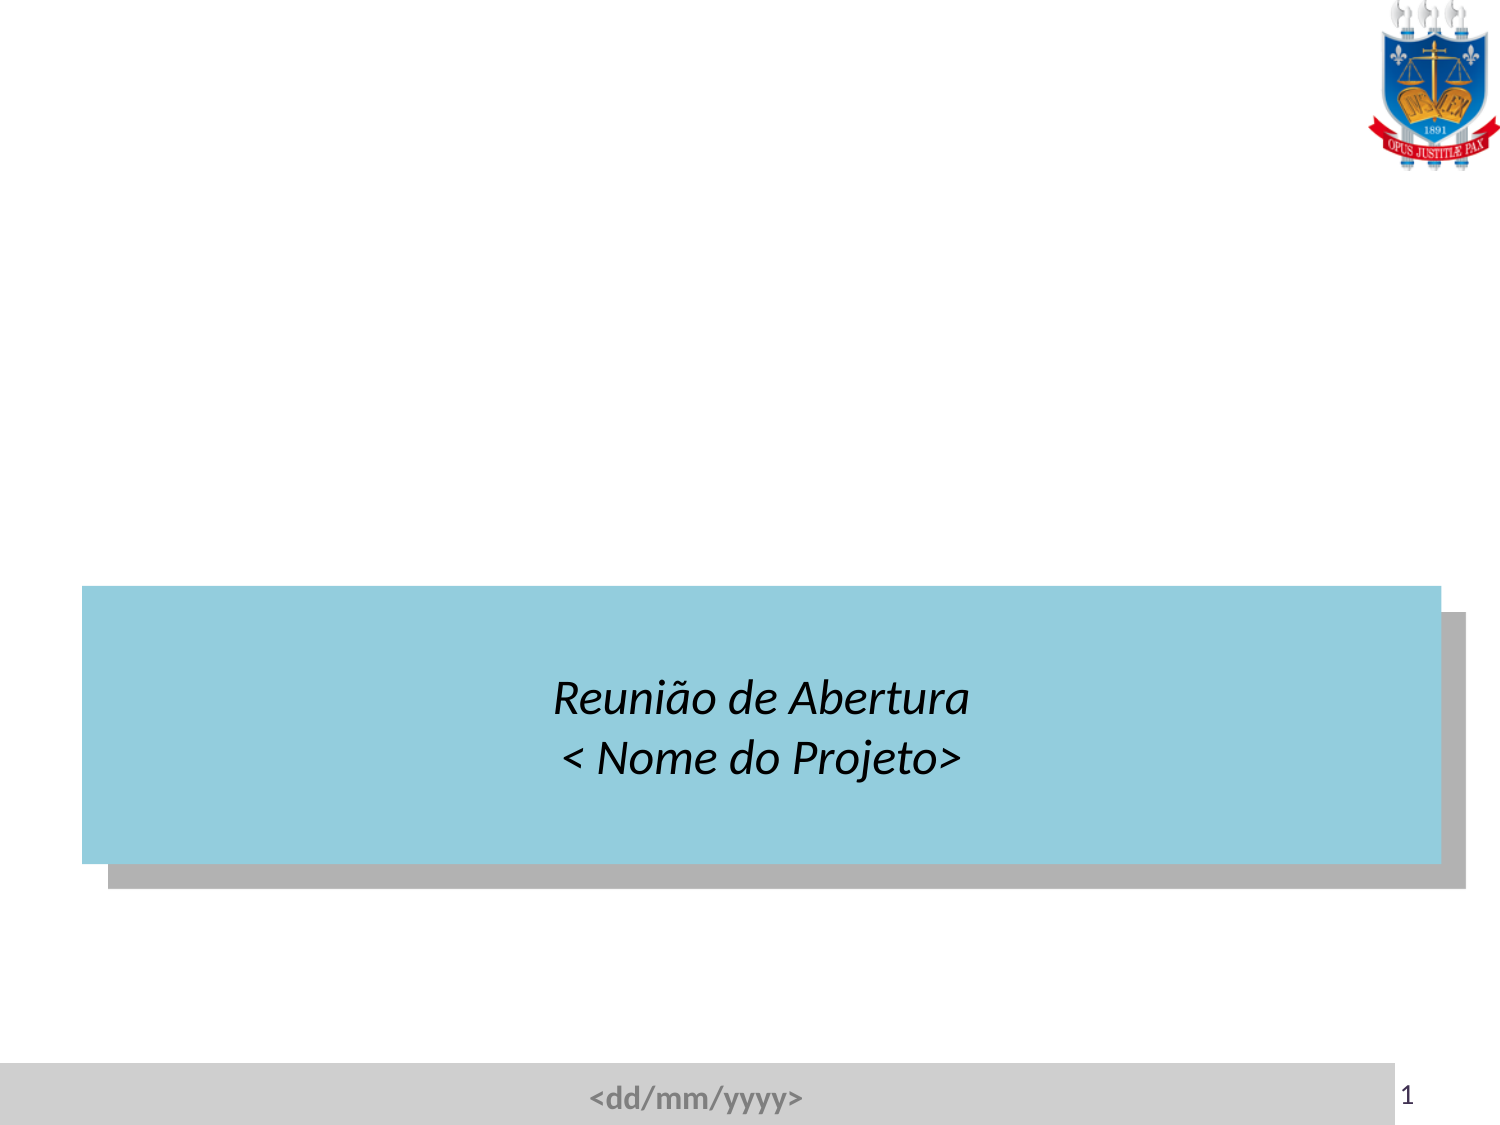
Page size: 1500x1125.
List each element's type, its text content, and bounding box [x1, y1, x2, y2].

text_box <dd/mm/yyyy> [574, 1076, 820, 1124]
picture [1368, 0, 1500, 171]
title Reunião de Abertura < Nome do Projeto> [82, 585, 1442, 865]
